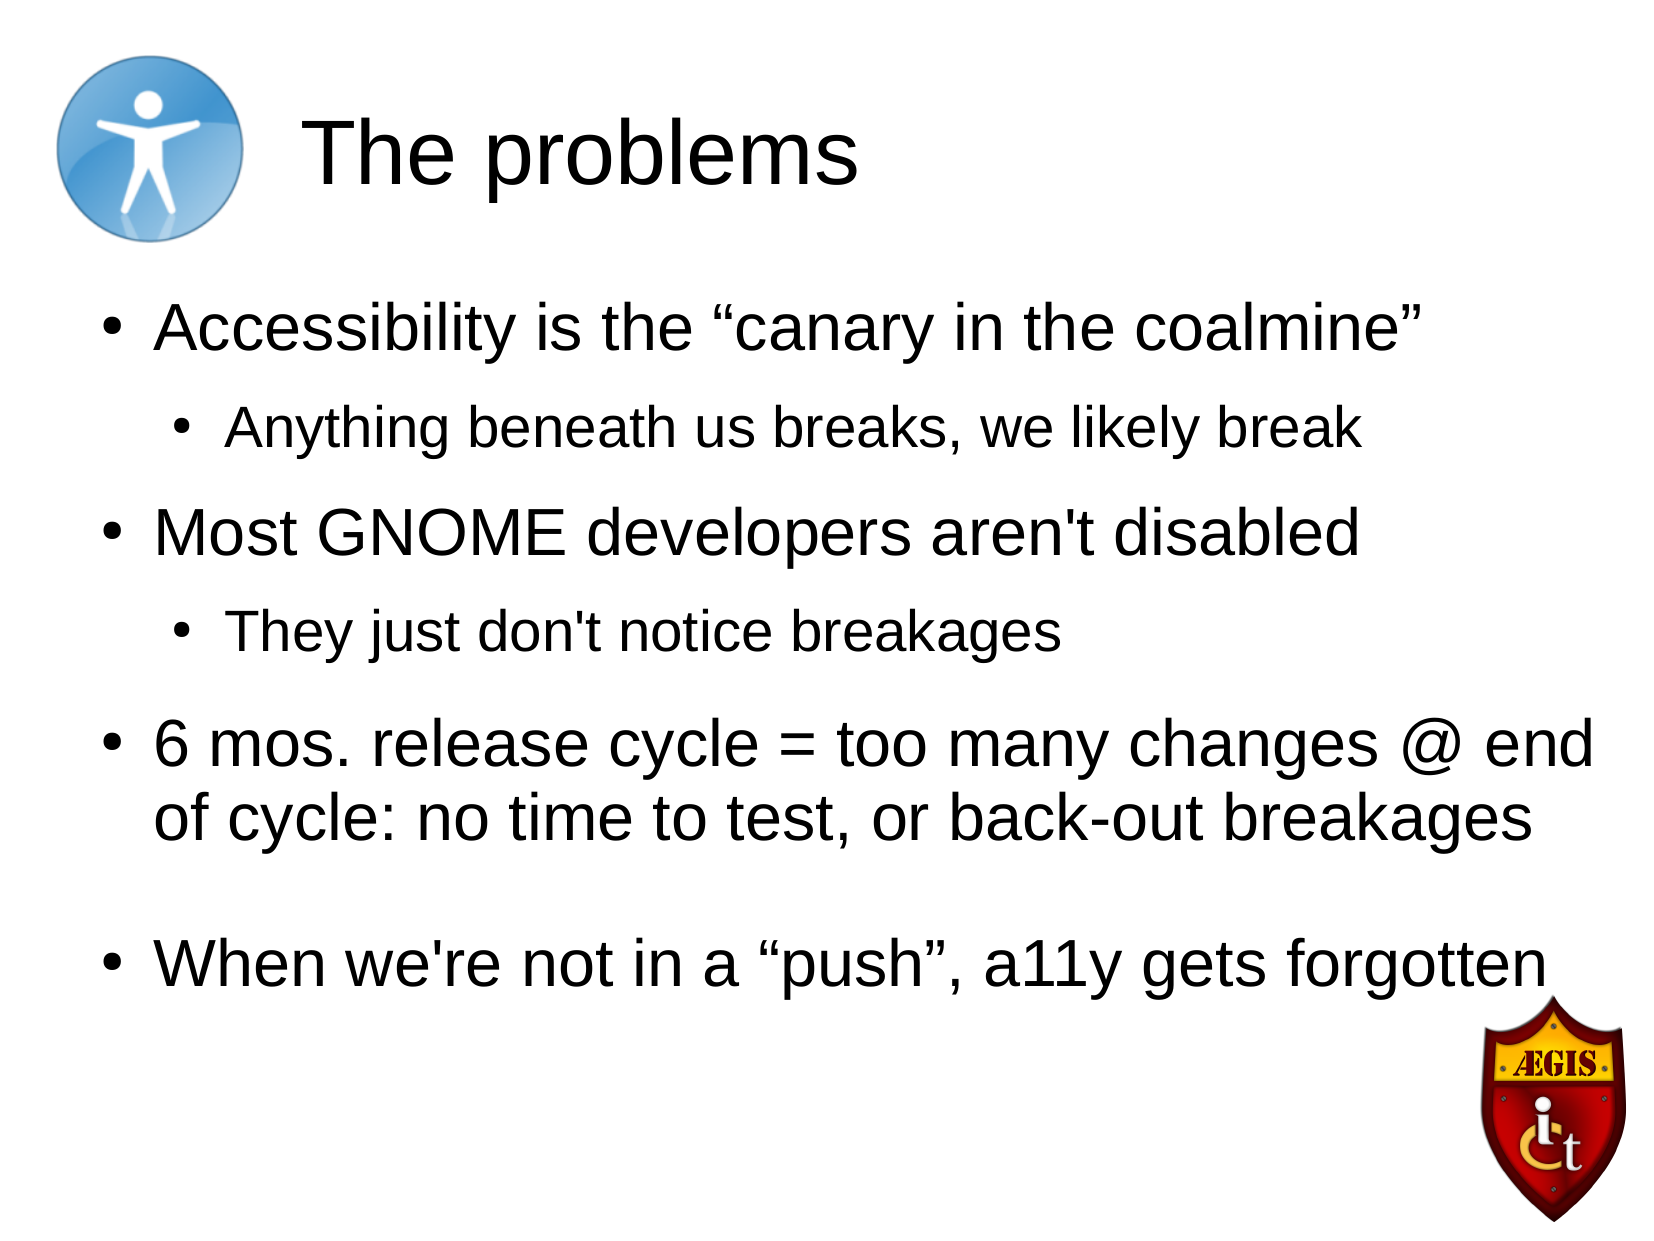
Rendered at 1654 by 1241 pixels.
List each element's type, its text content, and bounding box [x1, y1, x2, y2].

title The problems [300, 56, 1571, 250]
list Accessibility is the “canary in the coalmine” Anything beneath us breaks, we likely break Most GNOME developers aren't disabled They just don't notice breakages 6 mos. release cycle = too many changes @ end of cycle: no time to test, or back-out breakages When we're not in a “push”, a11y gets forgotten [82, 290, 1613, 1094]
picture [56, 55, 244, 243]
picture [1425, 974, 1654, 1238]
